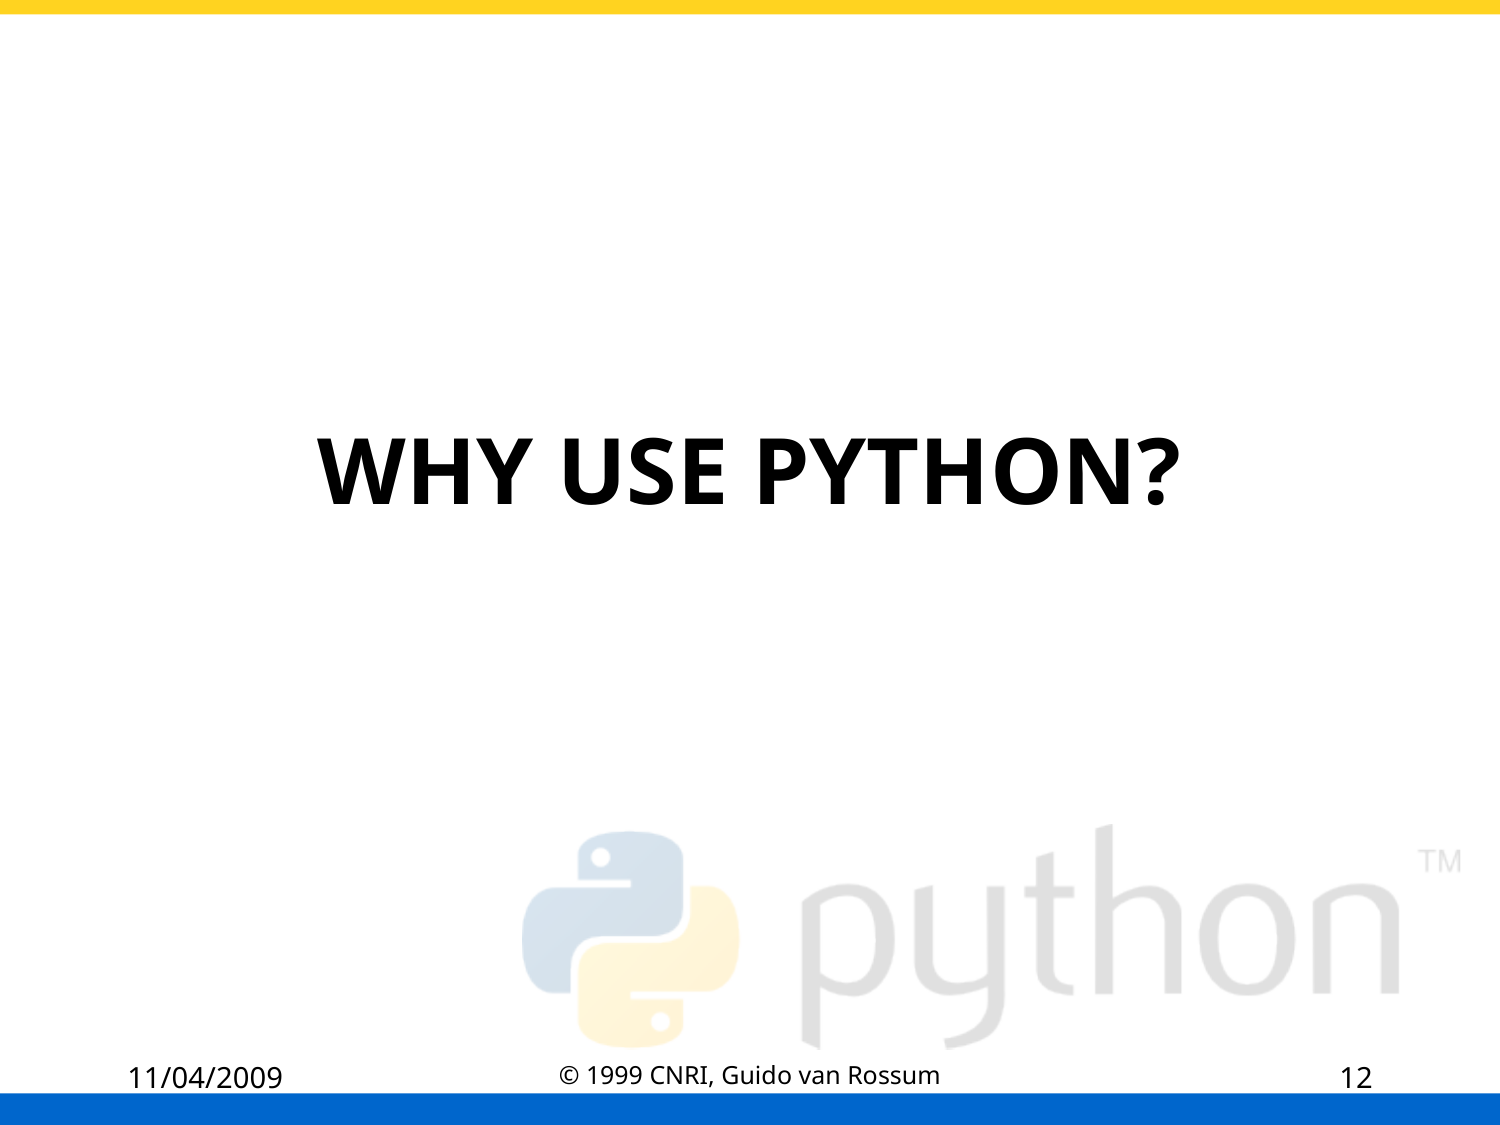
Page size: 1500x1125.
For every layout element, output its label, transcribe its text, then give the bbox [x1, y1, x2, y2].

title WHY USE PYTHON? [112, 374, 1388, 563]
